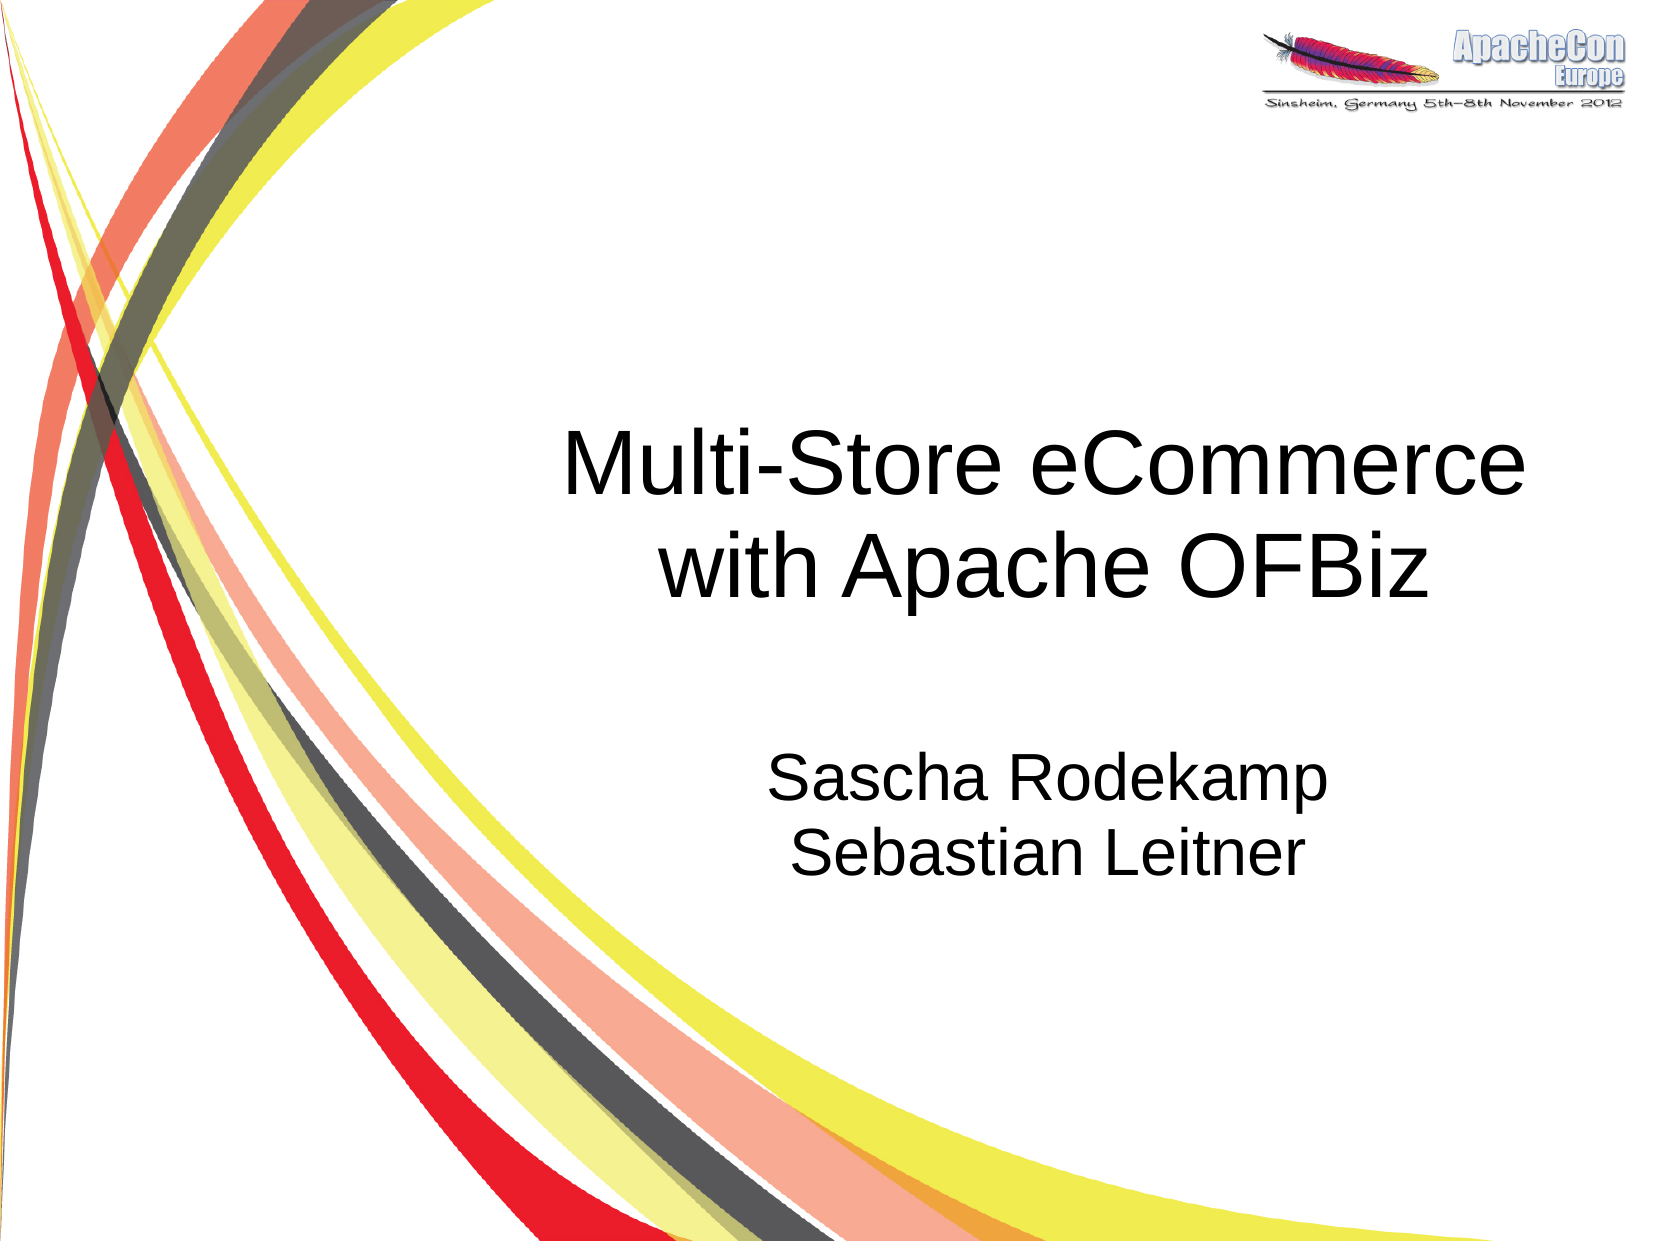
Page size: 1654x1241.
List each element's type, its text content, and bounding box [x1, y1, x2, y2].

title Multi-Store eCommerce with Apache OFBiz [561, 411, 1531, 515]
picture [0, 0, 1654, 1241]
subtitle Sascha Rodekamp Sebastian Leitner [561, 515, 1536, 890]
